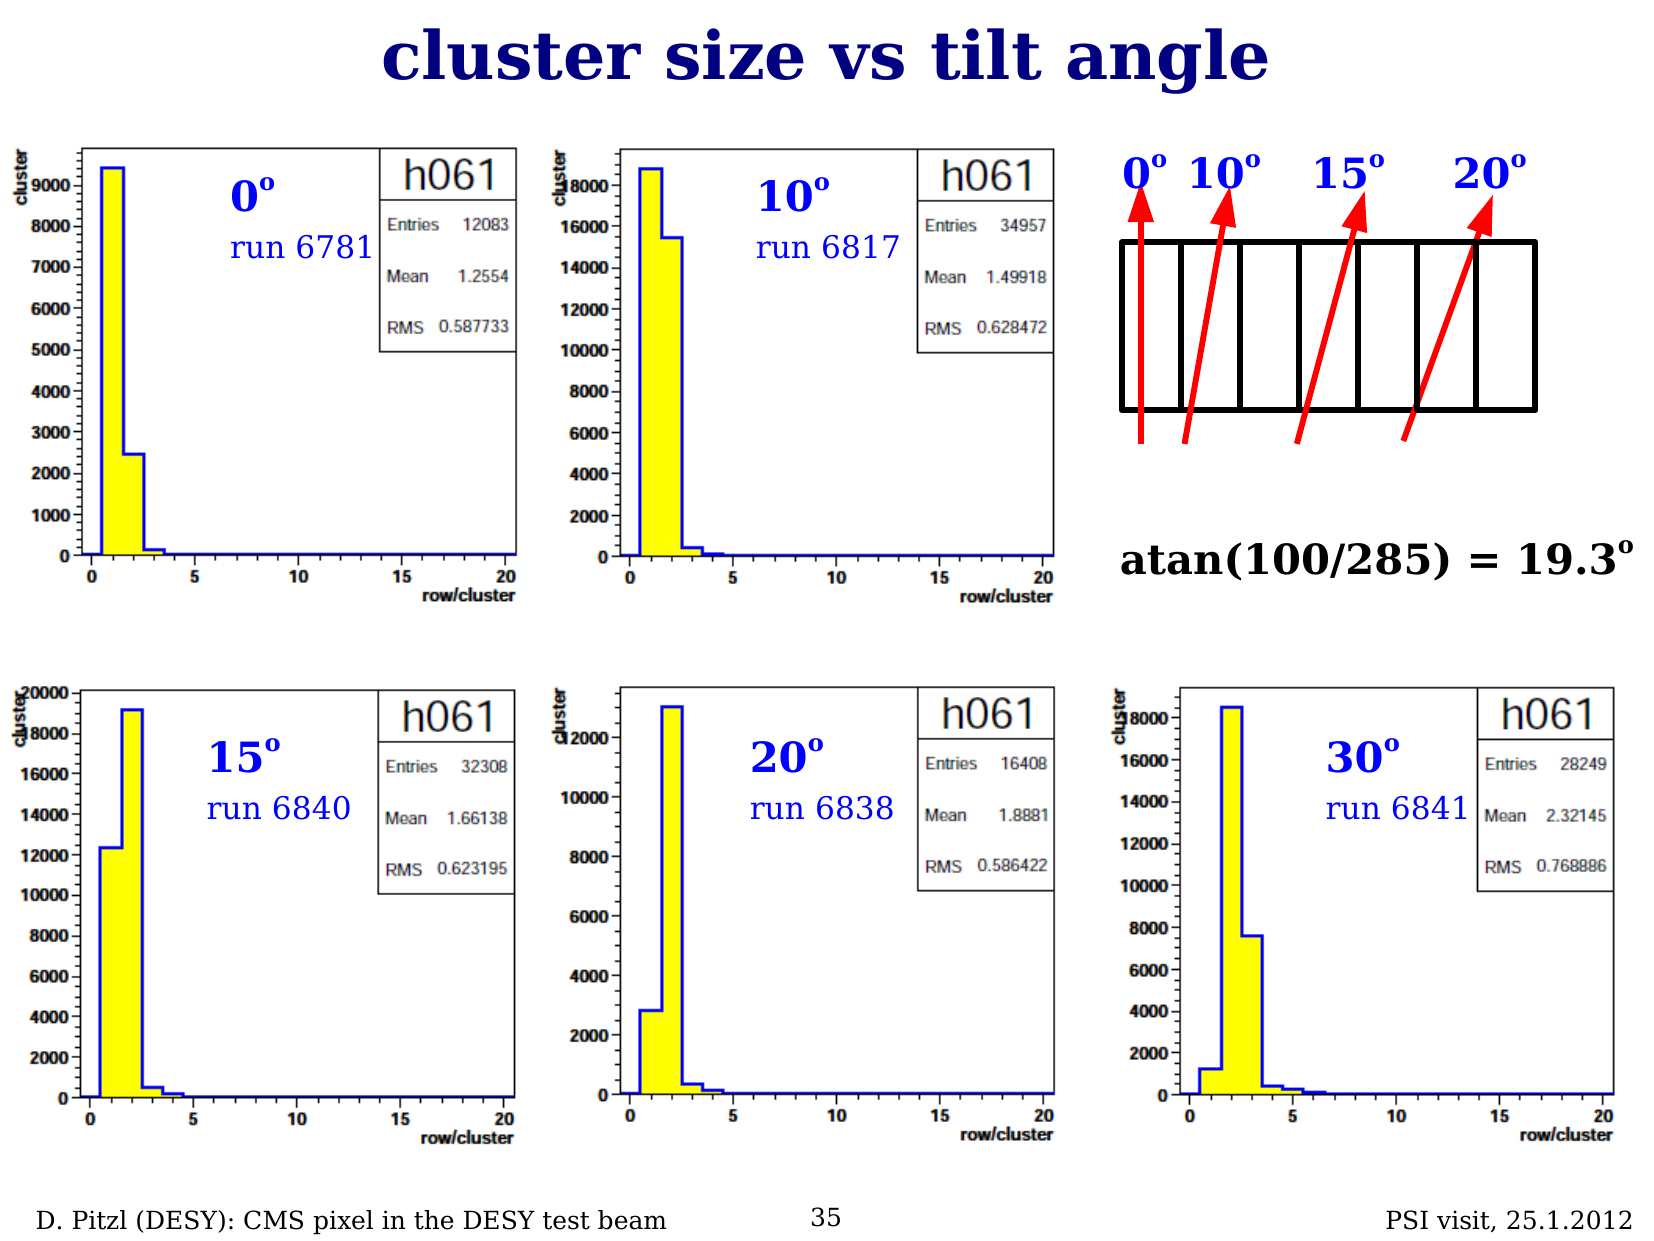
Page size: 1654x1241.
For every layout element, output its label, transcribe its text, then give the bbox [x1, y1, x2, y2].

title cluster size vs tilt angle [0, 16, 1654, 96]
picture [1106, 681, 1621, 1149]
text_box 20o run 6838 [749, 717, 896, 816]
picture [551, 144, 1064, 609]
text_box 0o run 6781 [230, 156, 376, 255]
picture [11, 685, 525, 1152]
picture [551, 682, 1063, 1147]
text_box 15o [1310, 132, 1386, 187]
text_box 10o [1186, 132, 1262, 187]
text_box 15o run 6840 [206, 717, 353, 816]
text_box atan(100/285) = 19.3o [1120, 519, 1635, 573]
picture [11, 140, 525, 611]
text_box 20o [1452, 132, 1528, 187]
text_box 0o [1121, 132, 1168, 187]
text_box 10o run 6817 [755, 156, 902, 255]
text_box 30o run 6841 [1325, 717, 1472, 816]
